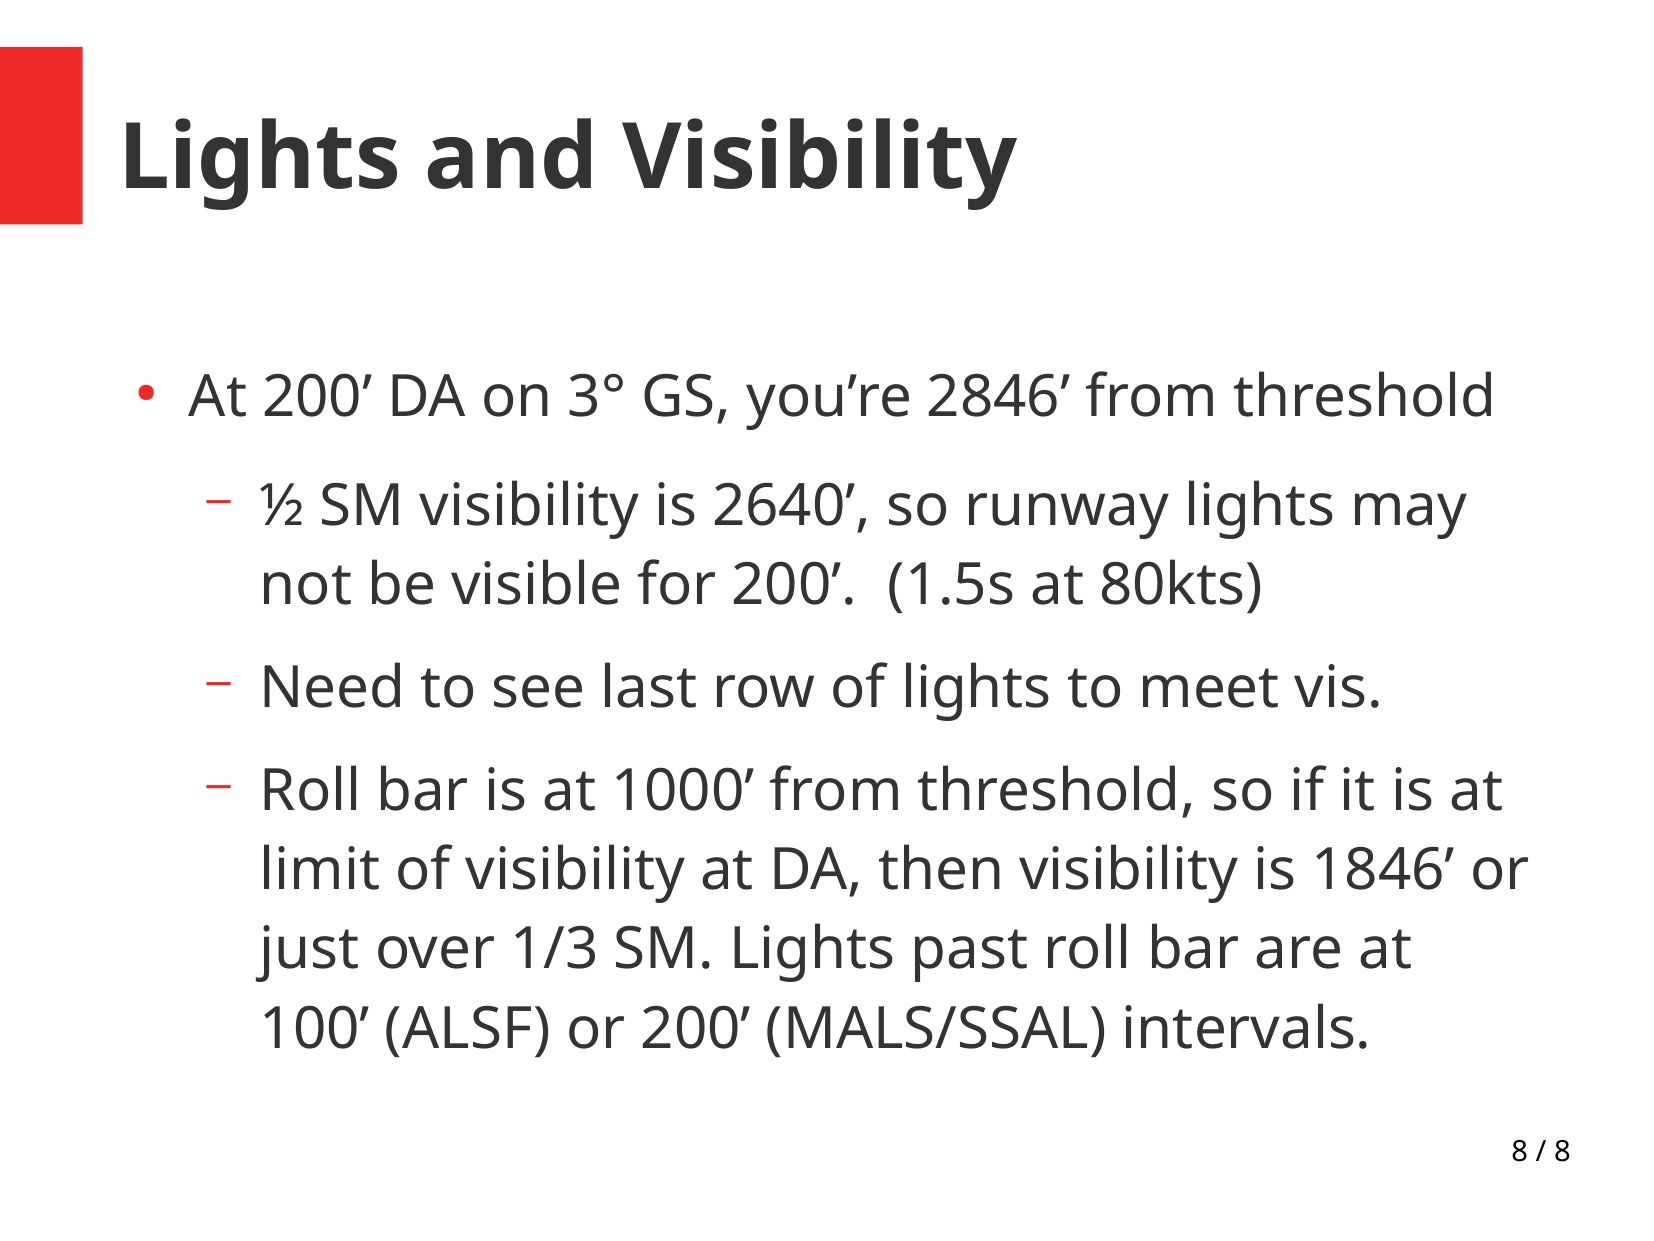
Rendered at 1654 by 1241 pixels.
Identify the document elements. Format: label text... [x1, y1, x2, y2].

list At 200’ DA on 3° GS, you’re 2846’ from threshold ½ SM visibility is 2640’, so runway lights may not be visible for 200’. (1.5s at 80kts) Need to see last row of lights to meet vis. Roll bar is at 1000’ from threshold, so if it is at limit of visibility at DA, then visibility is 1846’ or just over 1/3 SM. Lights past roll bar are at 100’ (ALSF) or 200’ (MALS/SSAL) intervals. [118, 354, 1536, 1074]
title Lights and Visibility [118, 49, 1571, 257]
